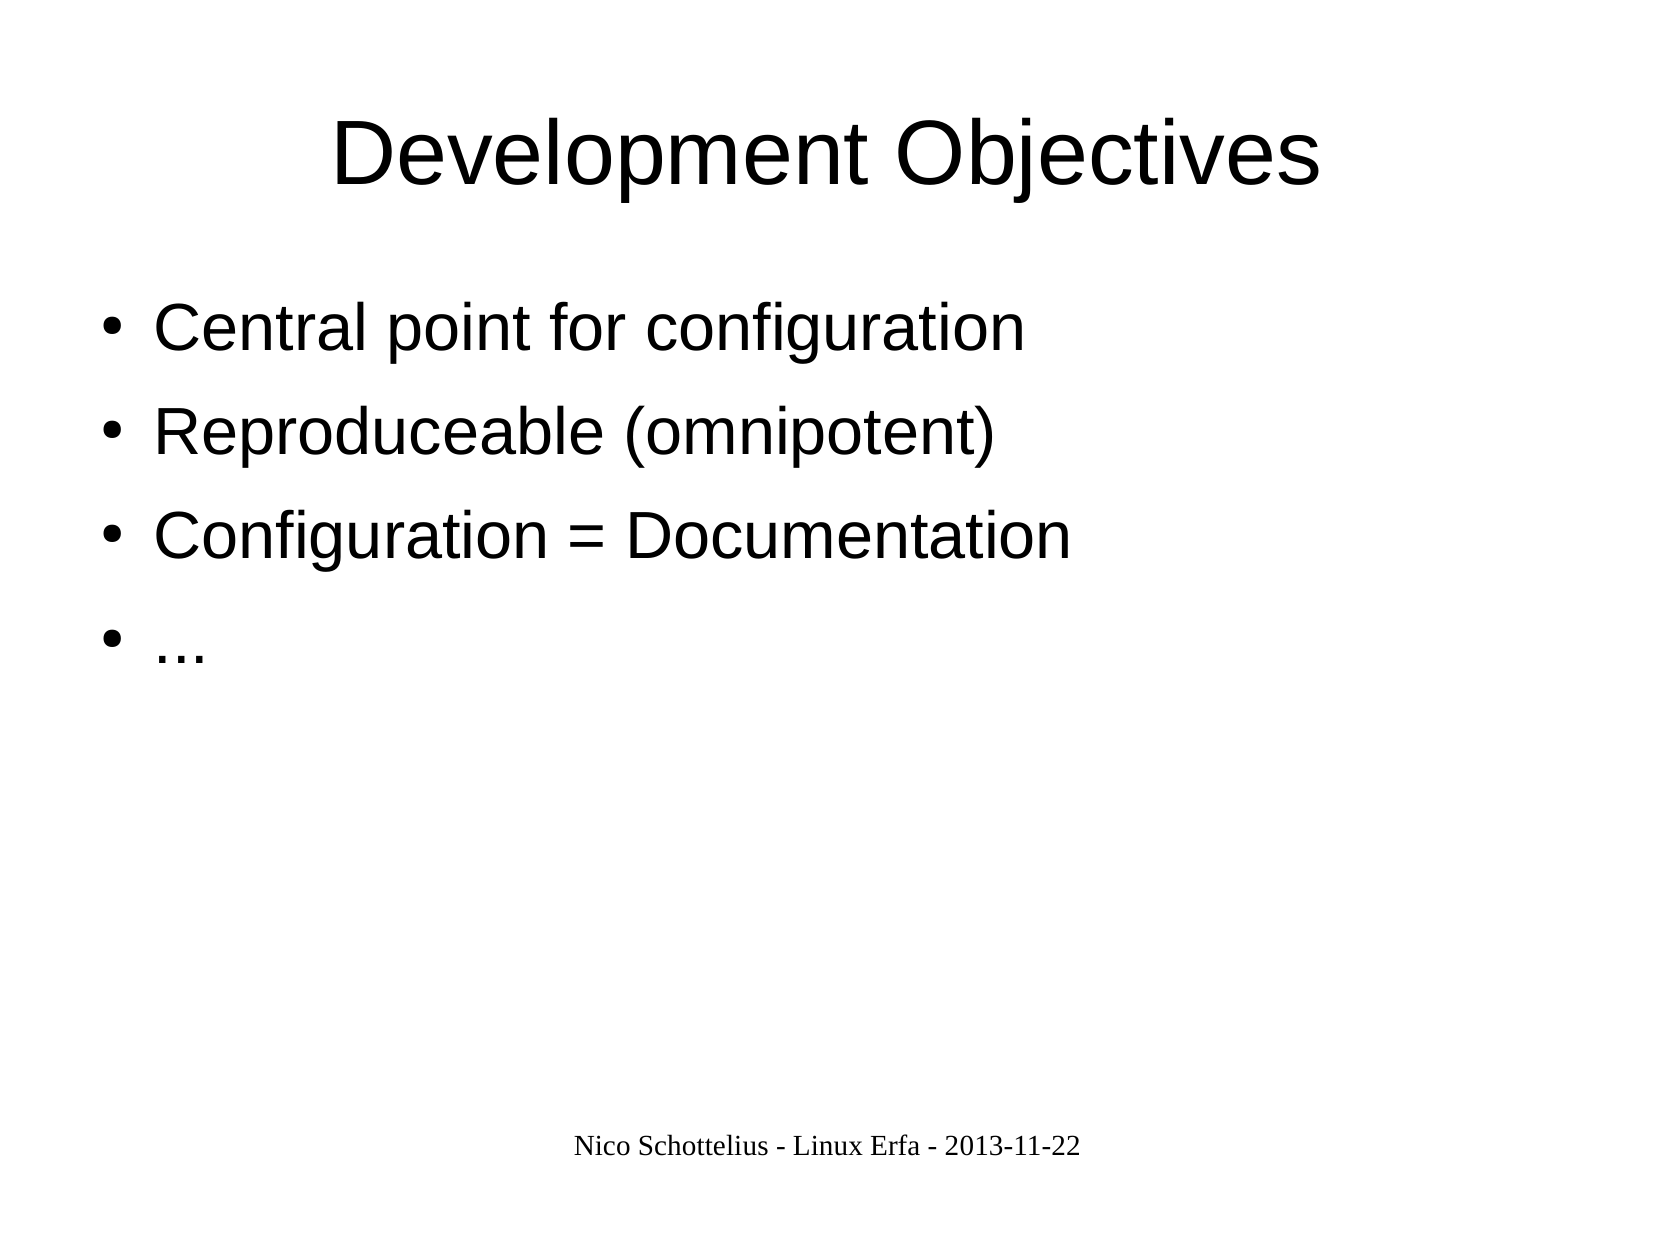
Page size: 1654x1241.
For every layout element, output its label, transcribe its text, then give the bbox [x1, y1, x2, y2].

list Central point for configuration Reproduceable (omnipotent) Configuration = Documentation ... [82, 290, 1538, 1010]
title Development Objectives [82, 49, 1571, 257]
